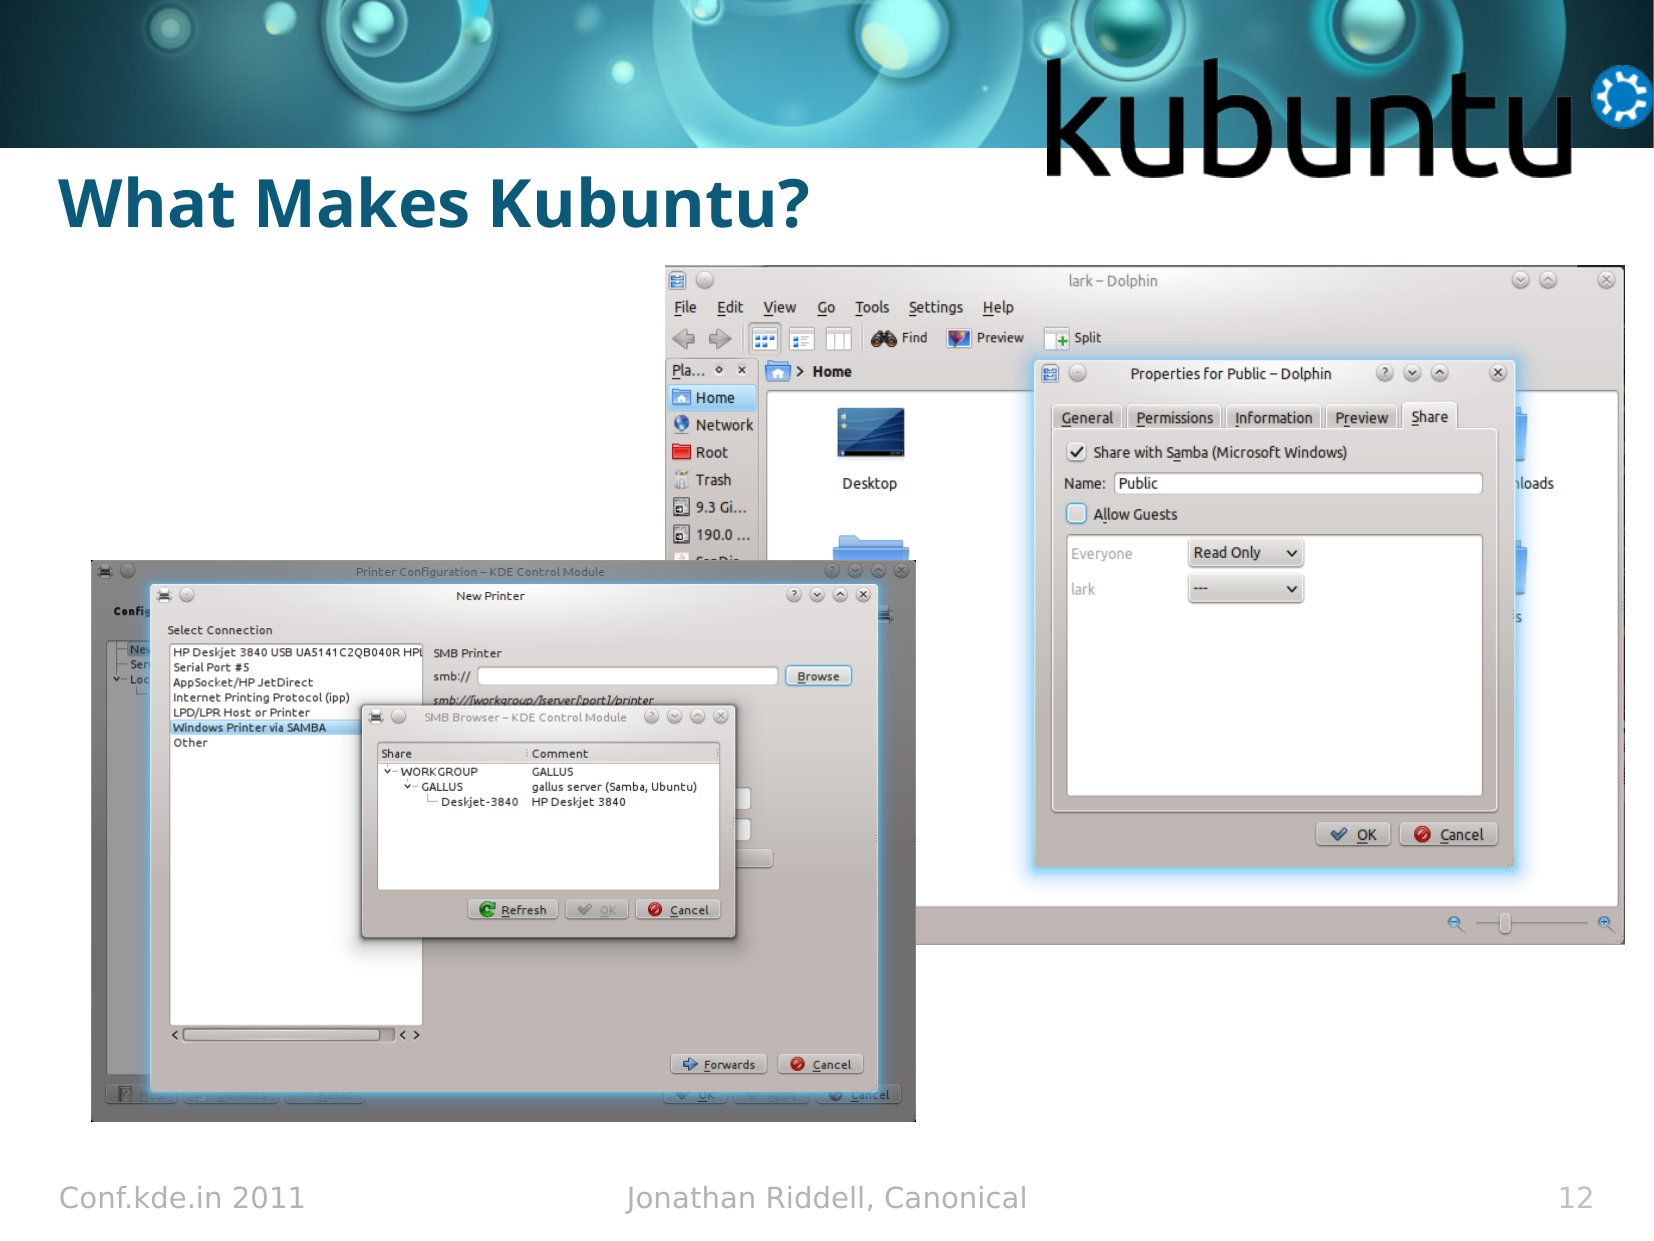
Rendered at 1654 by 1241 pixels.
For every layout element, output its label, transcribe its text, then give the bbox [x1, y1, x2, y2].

picture [91, 265, 1625, 1123]
title What Makes Kubuntu? [59, 164, 1595, 240]
picture [0, 0, 1654, 178]
